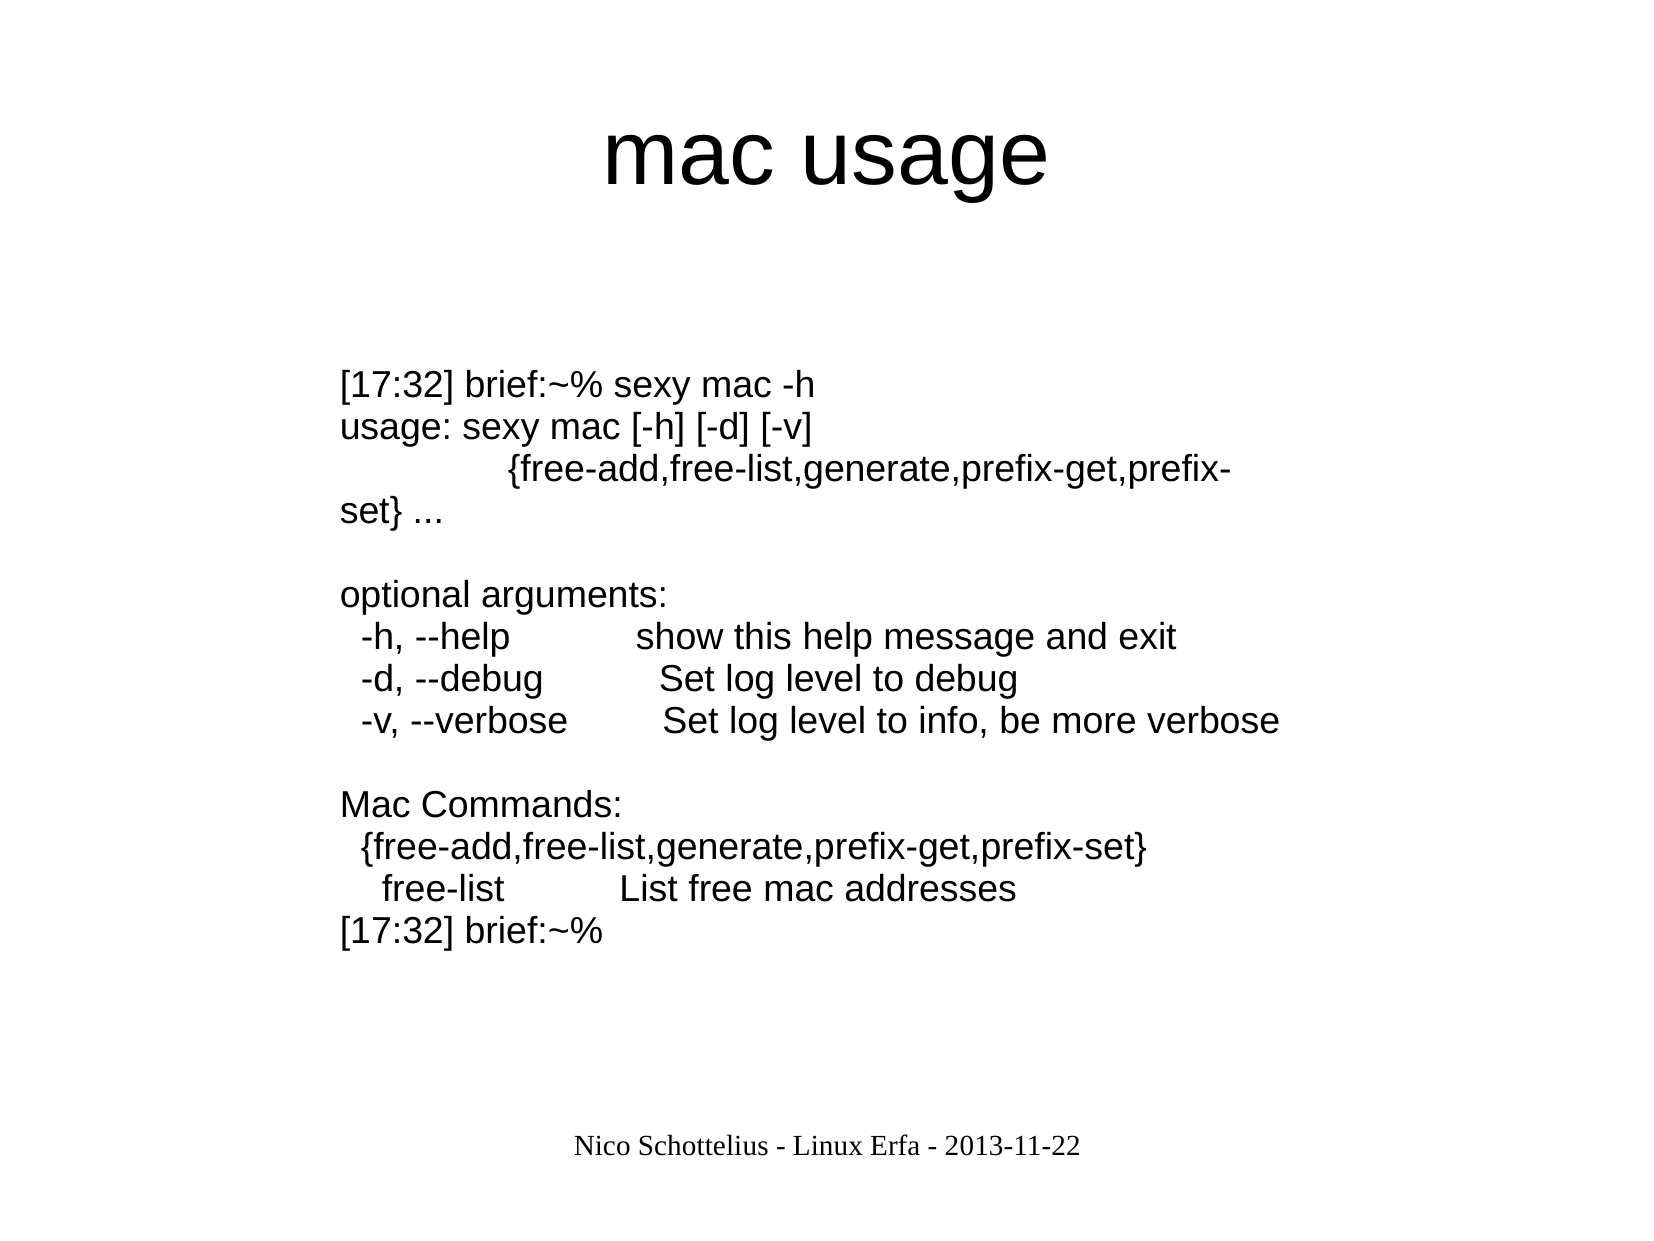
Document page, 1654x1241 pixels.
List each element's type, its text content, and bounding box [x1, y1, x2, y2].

title mac usage [82, 49, 1571, 257]
text_box [17:32] brief:~% sexy mac -h usage: sexy mac [-h] [-d] [-v] {free-add,free-list,generate,prefix-get,prefix-set} ... optional arguments: -h, --help show this help message and exit -d, --debug Set log level to debug -v, --verbose Set log level to info, be more verbose Mac Commands: {free-add,free-list,generate,prefix-get,prefix-set} free-list List free mac addresses [17:32] brief:~% [325, 356, 1350, 1187]
